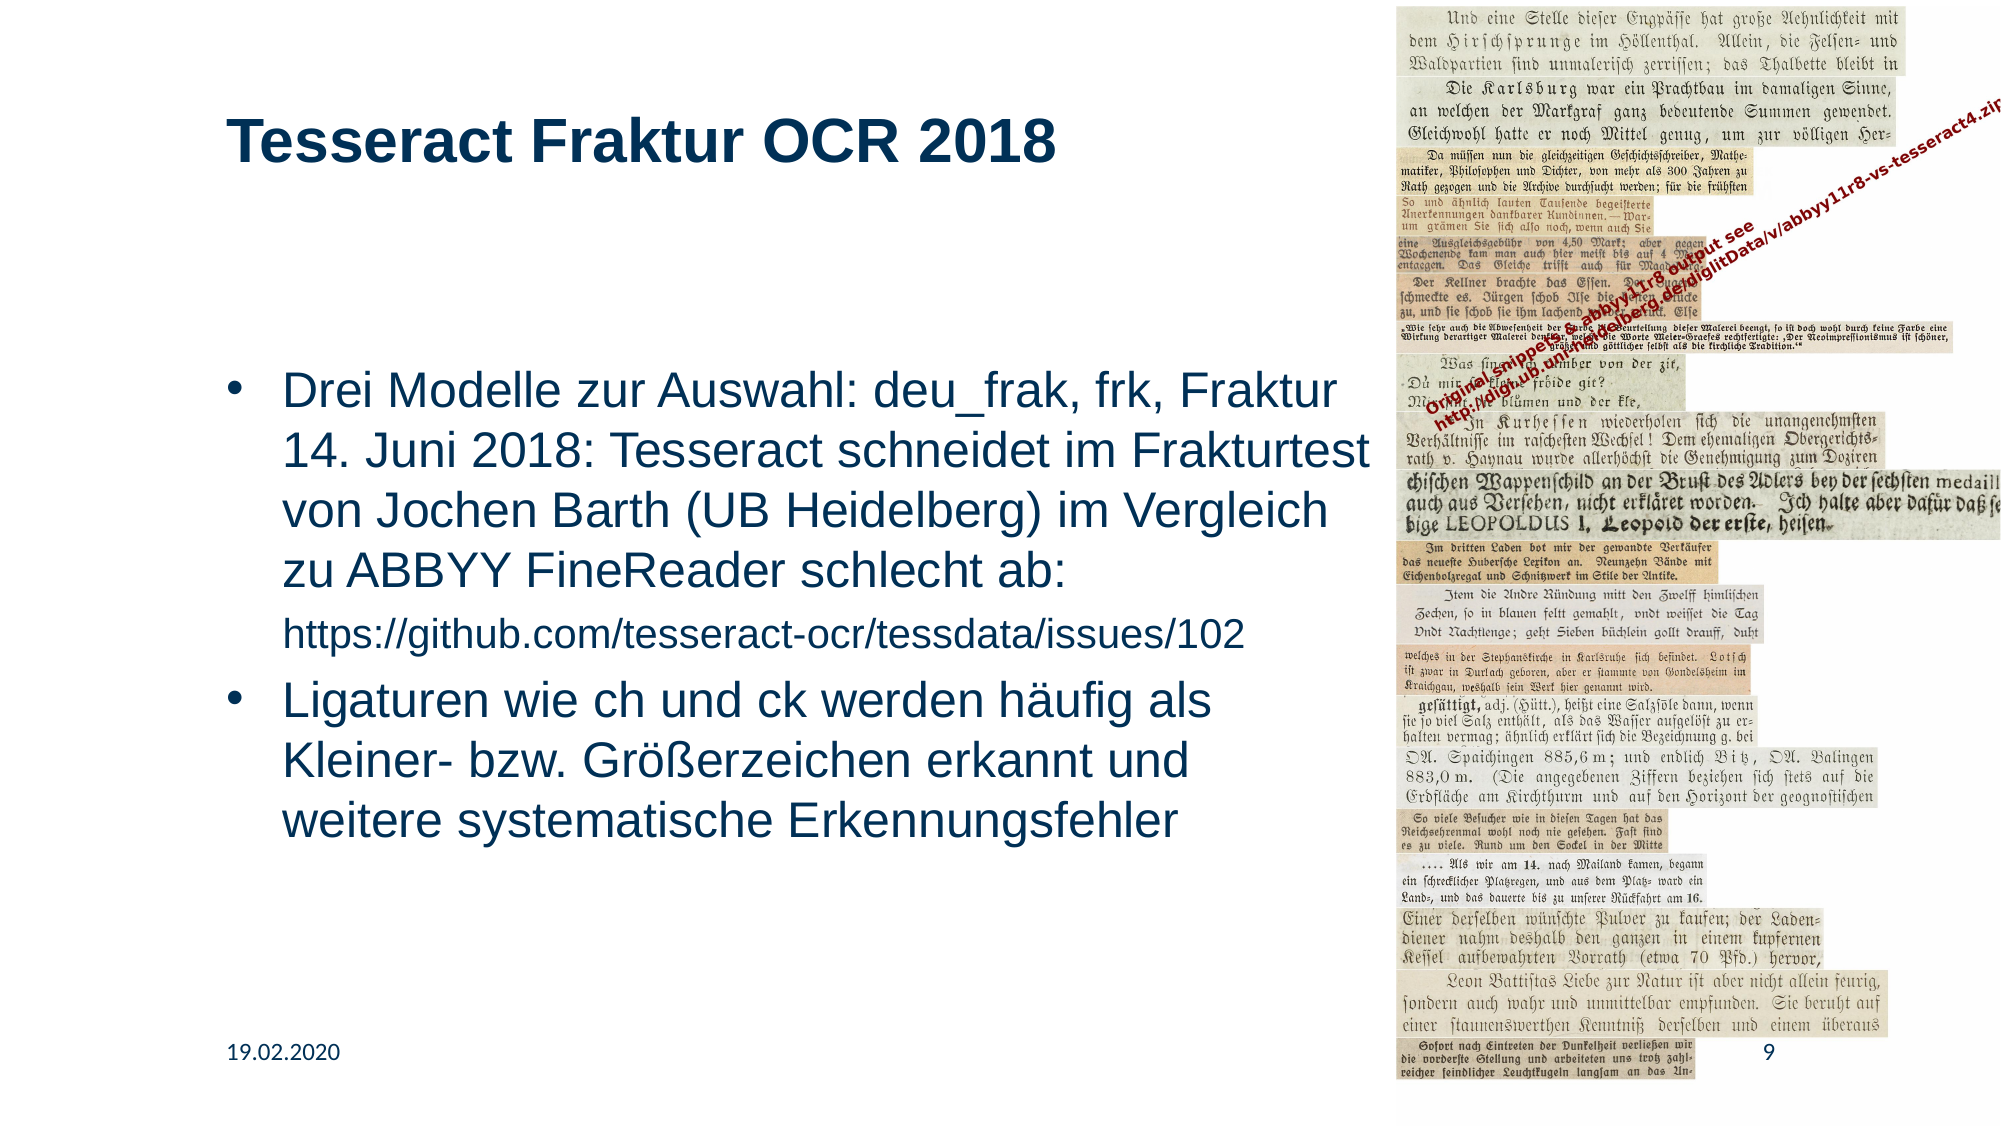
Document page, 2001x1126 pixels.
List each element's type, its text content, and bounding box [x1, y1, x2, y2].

list Drei Modelle zur Auswahl: deu_frak, frk, Fraktur 14. Juni 2018: Tesseract schneidet im Frakturtest von Jochen Barth (UB Heidelberg) im Vergleich zu ABBYY FineReader schlecht ab: https://github.com/tesseract-ocr/tessdata/issues/102 Ligaturen wie ch und ck werden häufig als Kleiner- bzw. Größerzeichen erkannt und weitere systematische Erkennungsfehler [226, 357, 1774, 963]
title Tesseract Fraktur OCR 2018 [226, 100, 1286, 306]
picture [1396, 6, 2001, 1126]
slide_number 19.02.2020 [226, 1035, 693, 1066]
slide_number <Foliennummer> [1544, 1035, 1776, 1066]
